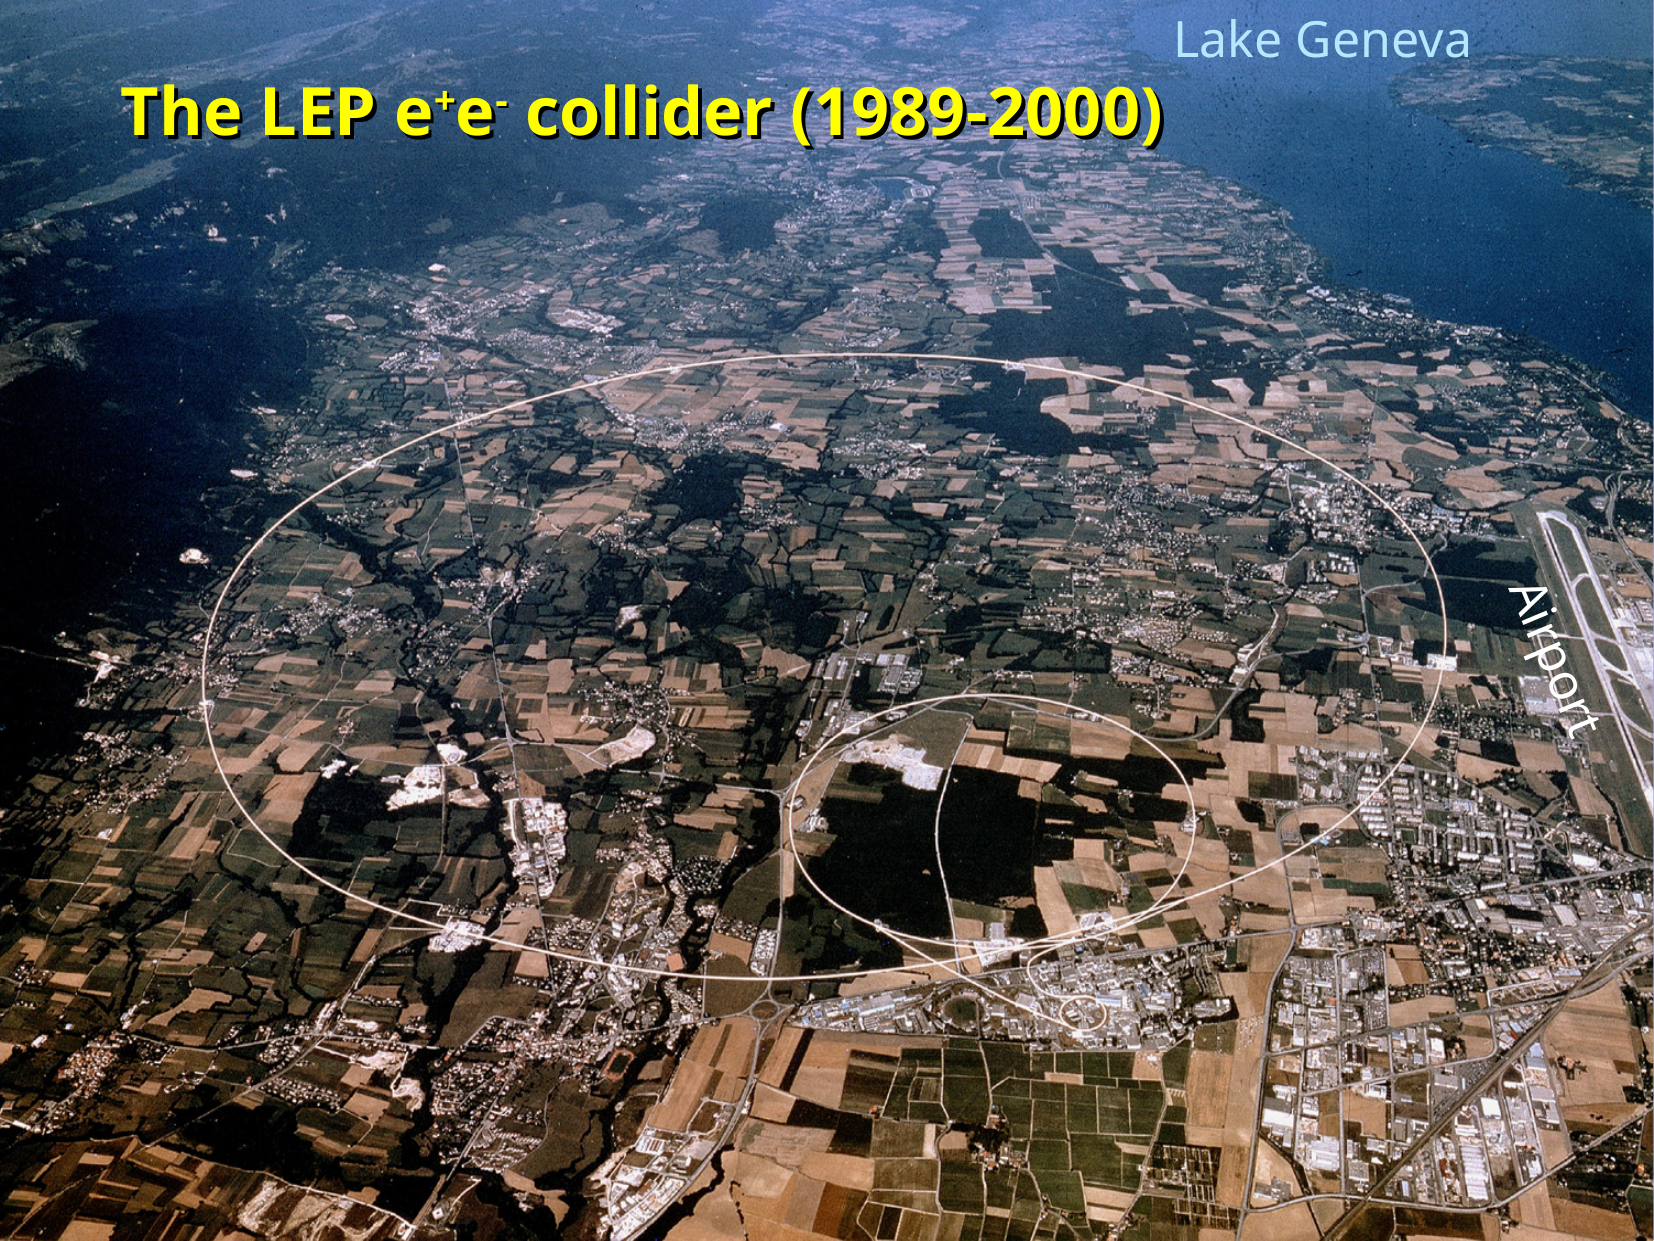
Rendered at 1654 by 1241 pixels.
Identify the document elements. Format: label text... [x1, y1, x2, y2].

picture [0, 0, 1654, 1241]
text_box The LEP e+e- collider (1989-2000) [105, 57, 1382, 161]
text_box Lake Geneva [1158, 0, 1488, 76]
text_box Airport [1486, 552, 1632, 762]
